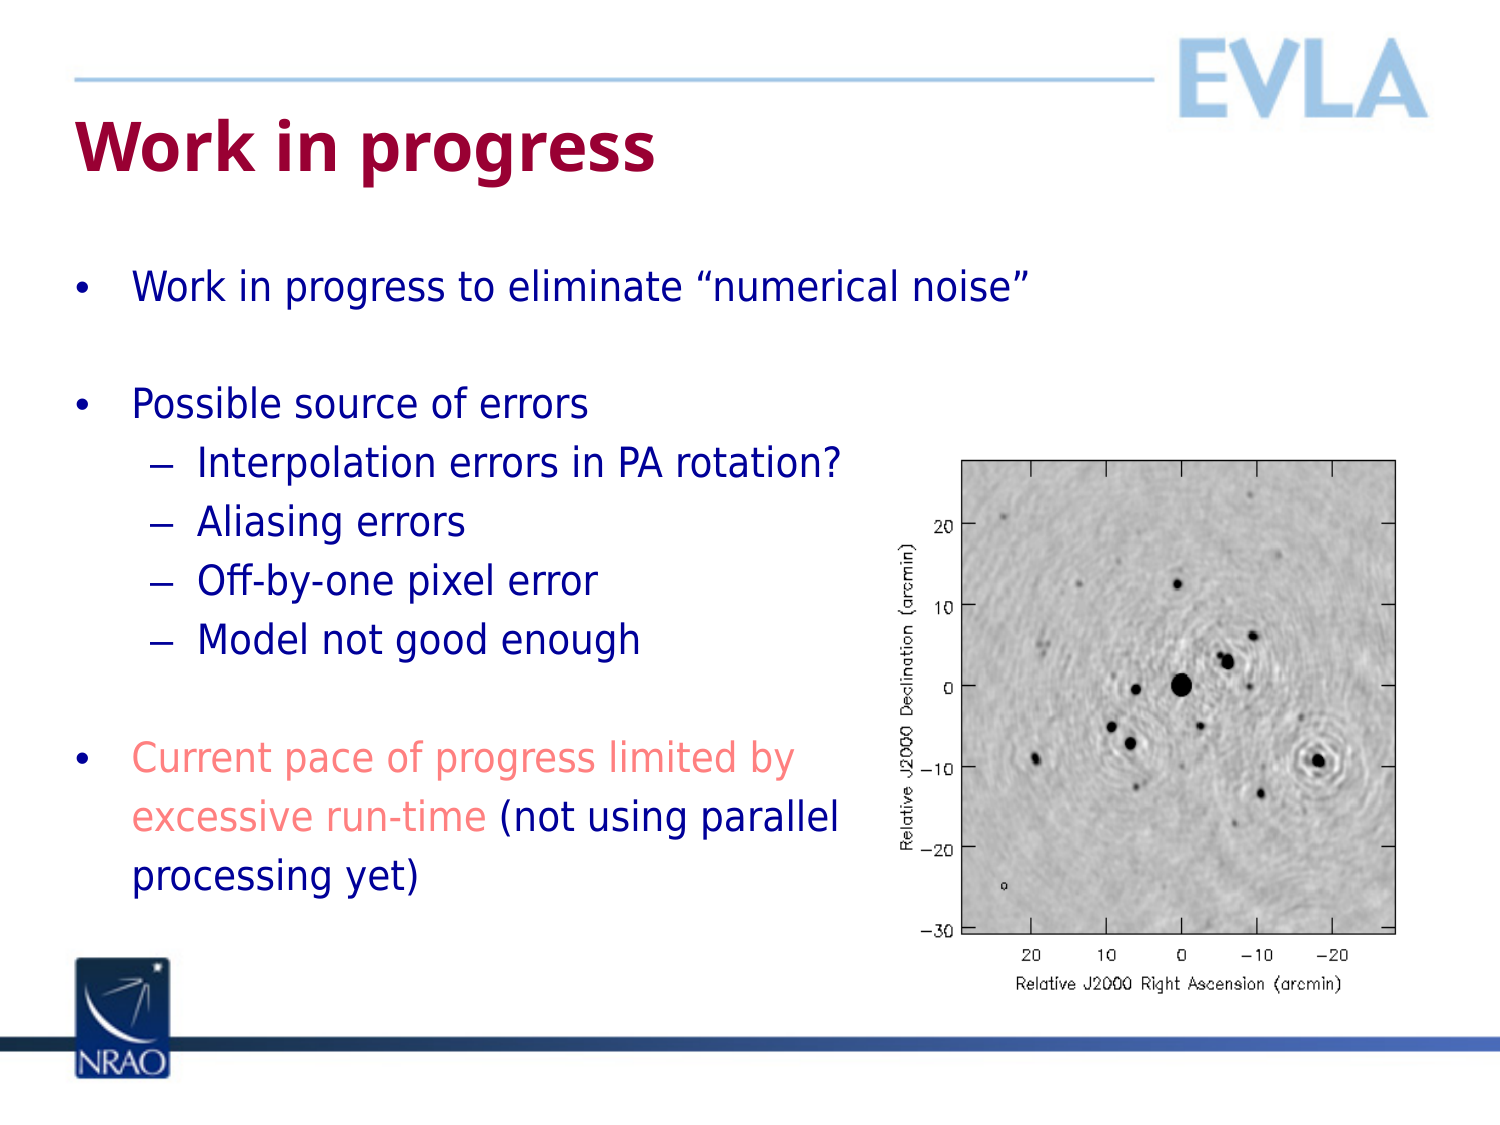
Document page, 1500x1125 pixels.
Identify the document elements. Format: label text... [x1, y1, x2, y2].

list Work in progress to eliminate “numerical noise” Possible source of errors Interpolation errors in PA rotation? Aliasing errors Off-by-one pixel error Model not good enough Current pace of progress limited by excessive run-time (not using parallel processing yet) [75, 262, 1426, 991]
title Work in progress [75, 90, 1426, 200]
picture [0, 0, 1500, 1125]
